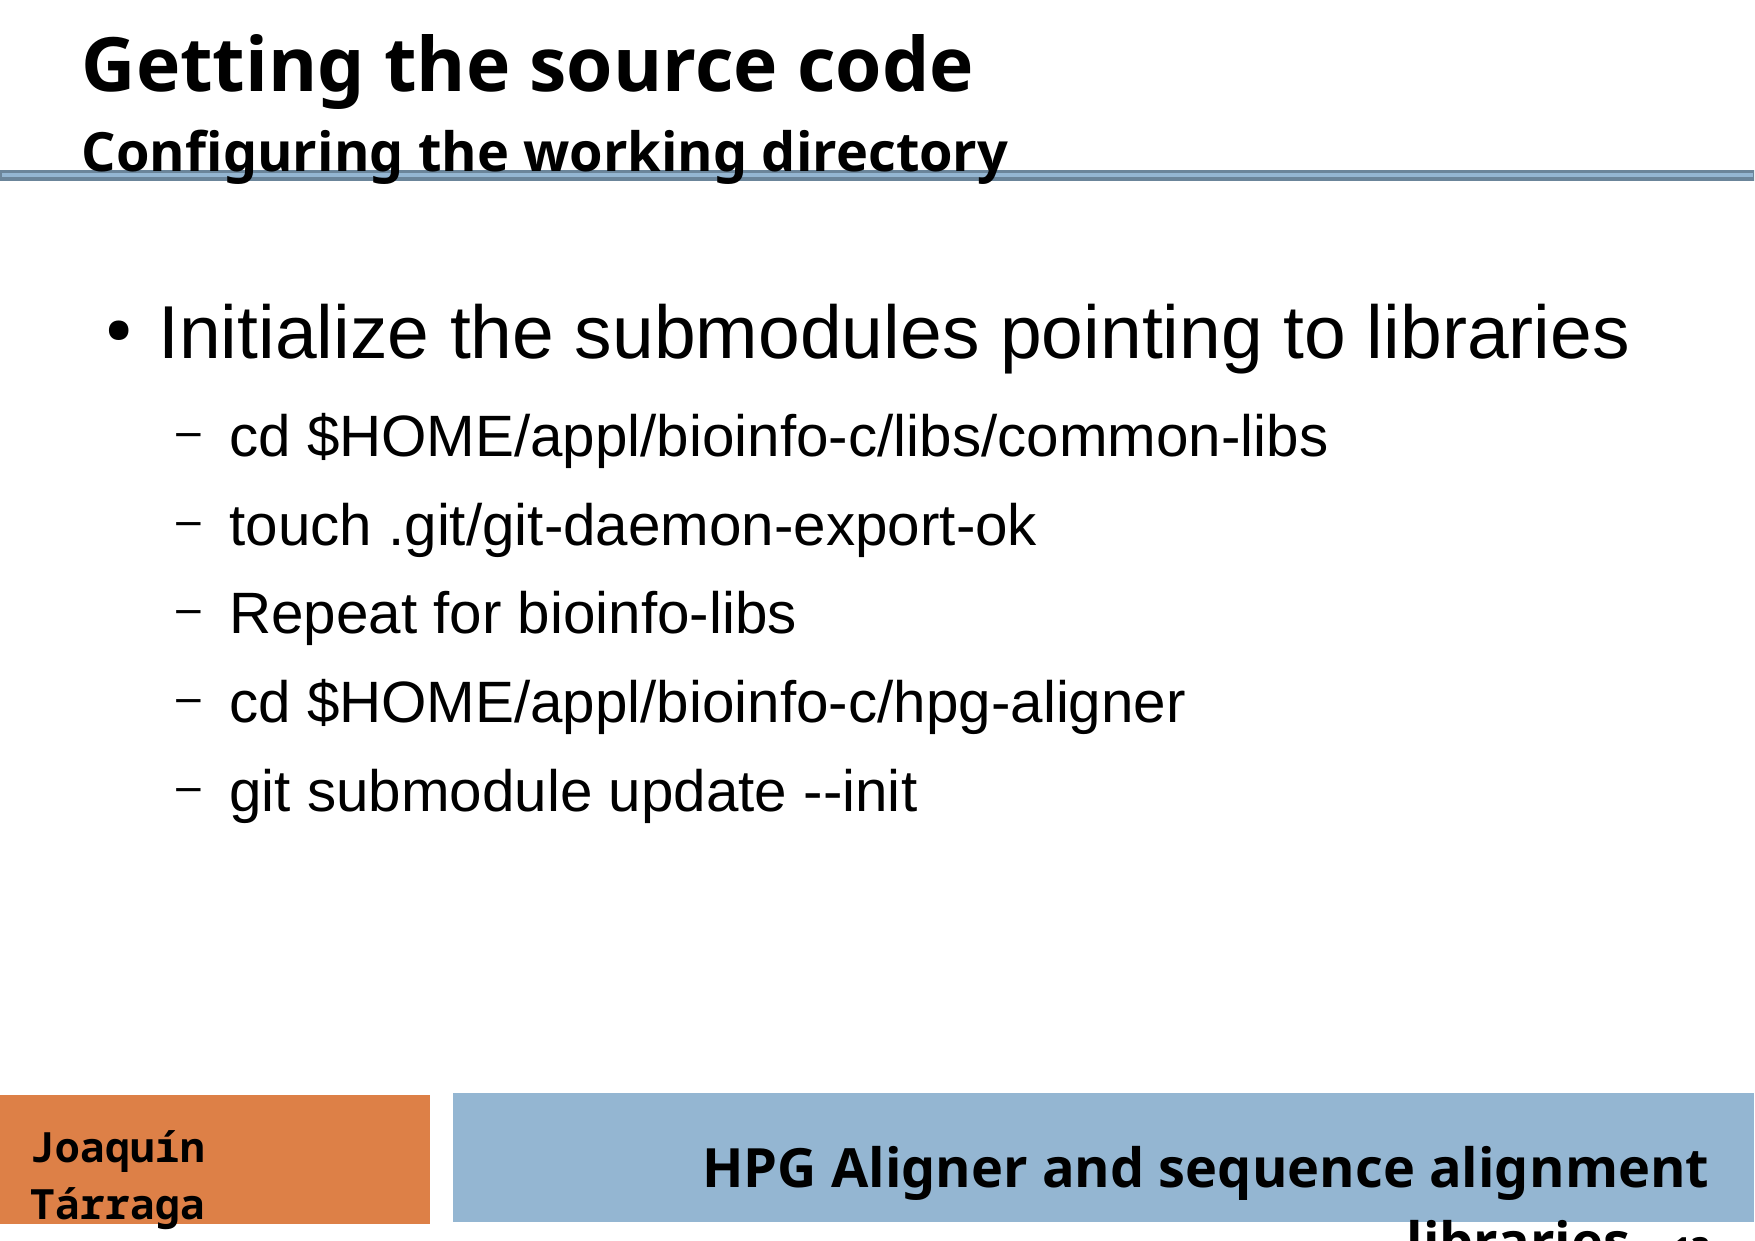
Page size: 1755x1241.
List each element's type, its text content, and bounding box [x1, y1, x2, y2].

text_box [741, 171, 989, 179]
text_box [251, 171, 391, 179]
text_box Joaquín Tárraga jtarraga@cipf.es [15, 1110, 406, 1221]
text_box Getting the source code Configuring the working directory [67, 3, 1688, 168]
text_box [0, 171, 245, 179]
list Initialize the submodules pointing to libraries cd $HOME/appl/bioinfo-c/libs/common-libs touch .git/git-daemon-export-ok Repeat for bioinfo-libs cd $HOME/appl/bioinfo-c/hpg-aligner git submodule update --init [87, 290, 1632, 1010]
text_box [993, 171, 1754, 179]
text_box [397, 171, 735, 179]
text_box HPG Aligner and sequence alignment libraries 13 [480, 1122, 1726, 1239]
